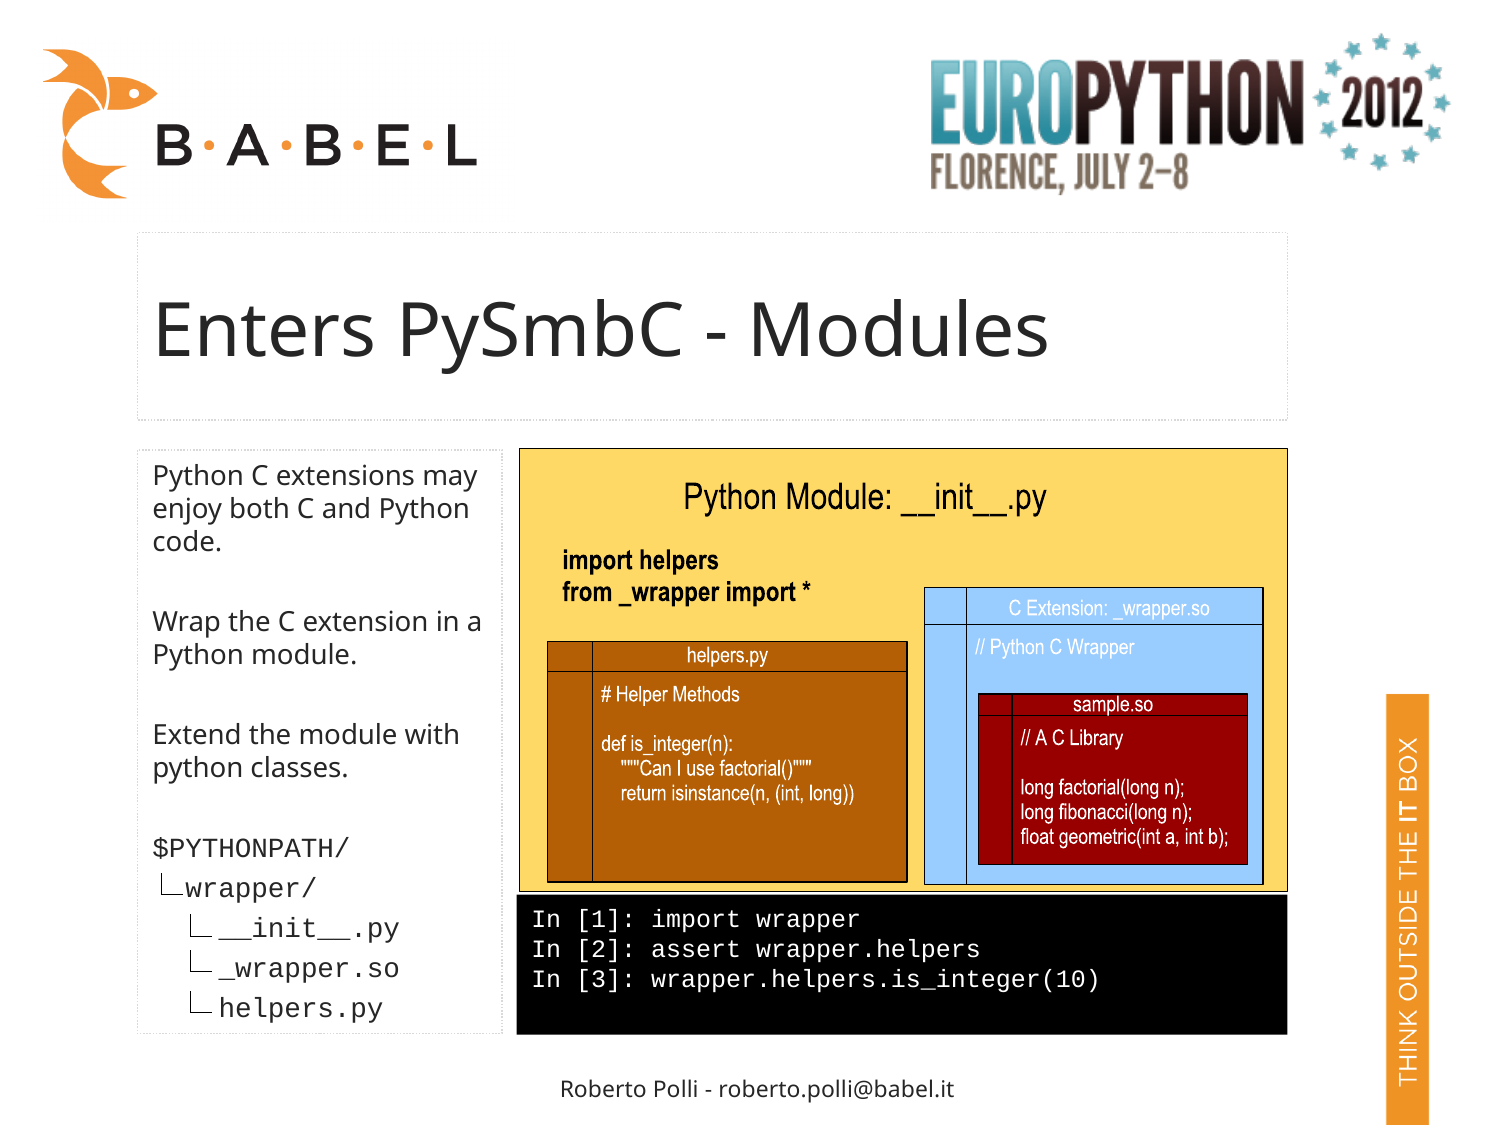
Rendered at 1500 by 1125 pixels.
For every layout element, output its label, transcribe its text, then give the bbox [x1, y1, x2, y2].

list Python C extensions may enjoy both C and Python code. Wrap the C extension in a Python module. Extend the module with python classes. $PYTHONPATH/ wrapper/ __init__.py _wrapper.so helpers.py [137, 450, 502, 1034]
text_box In [1]: import wrapper In [2]: assert wrapper.helpers In [3]: wrapper.helpers.is_integer(10) [516, 894, 1288, 1035]
picture [931, 29, 1463, 207]
text_box [520, 449, 1287, 892]
title Enters PySmbC - Modules [137, 232, 1288, 421]
picture [1379, 687, 1434, 1125]
picture [37, 37, 515, 222]
